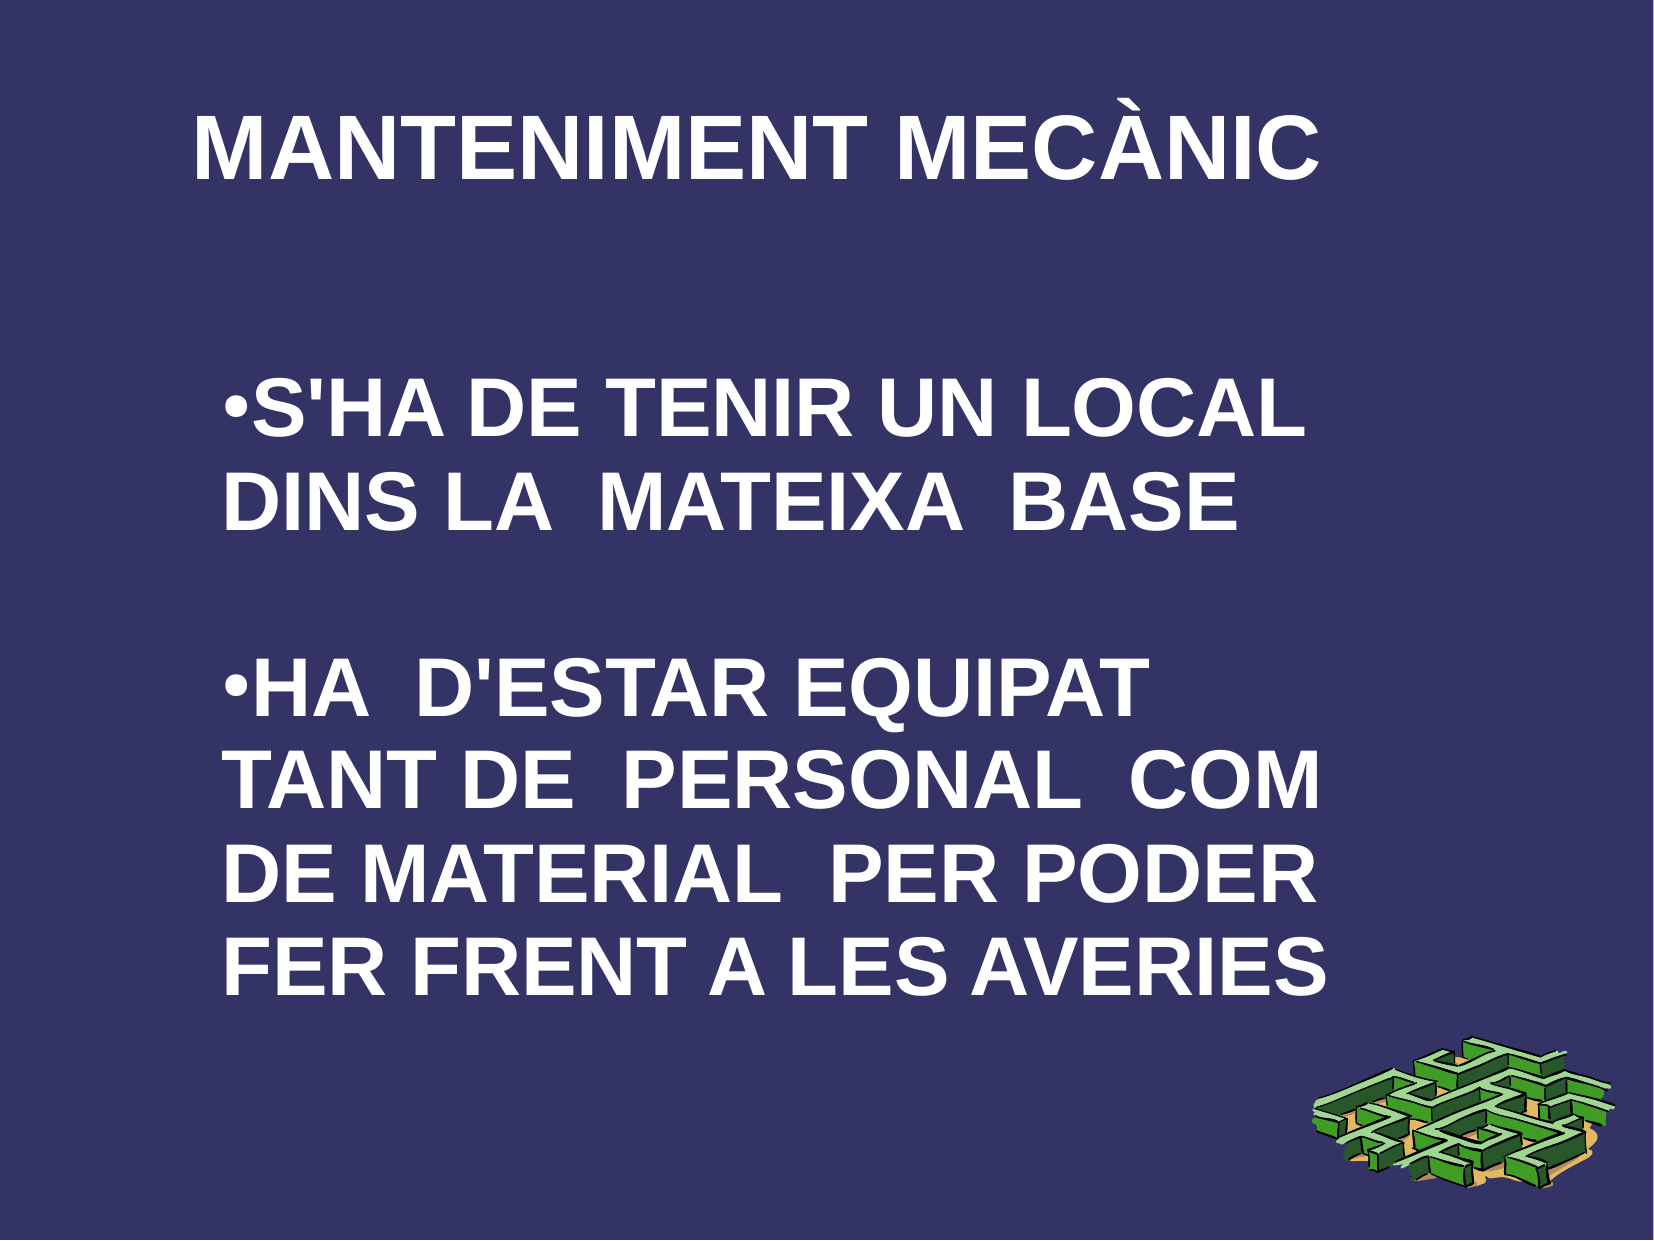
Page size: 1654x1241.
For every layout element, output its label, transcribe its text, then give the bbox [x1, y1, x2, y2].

text_box S'HA DE TENIR UN LOCAL DINS LA MATEIXA BASE HA D'ESTAR EQUIPAT TANT DE PERSONAL COM DE MATERIAL PER PODER FER FRENT A LES AVERIES [206, 354, 1388, 1021]
text_box MANTENIMENT MECÀNIC [177, 89, 1506, 207]
